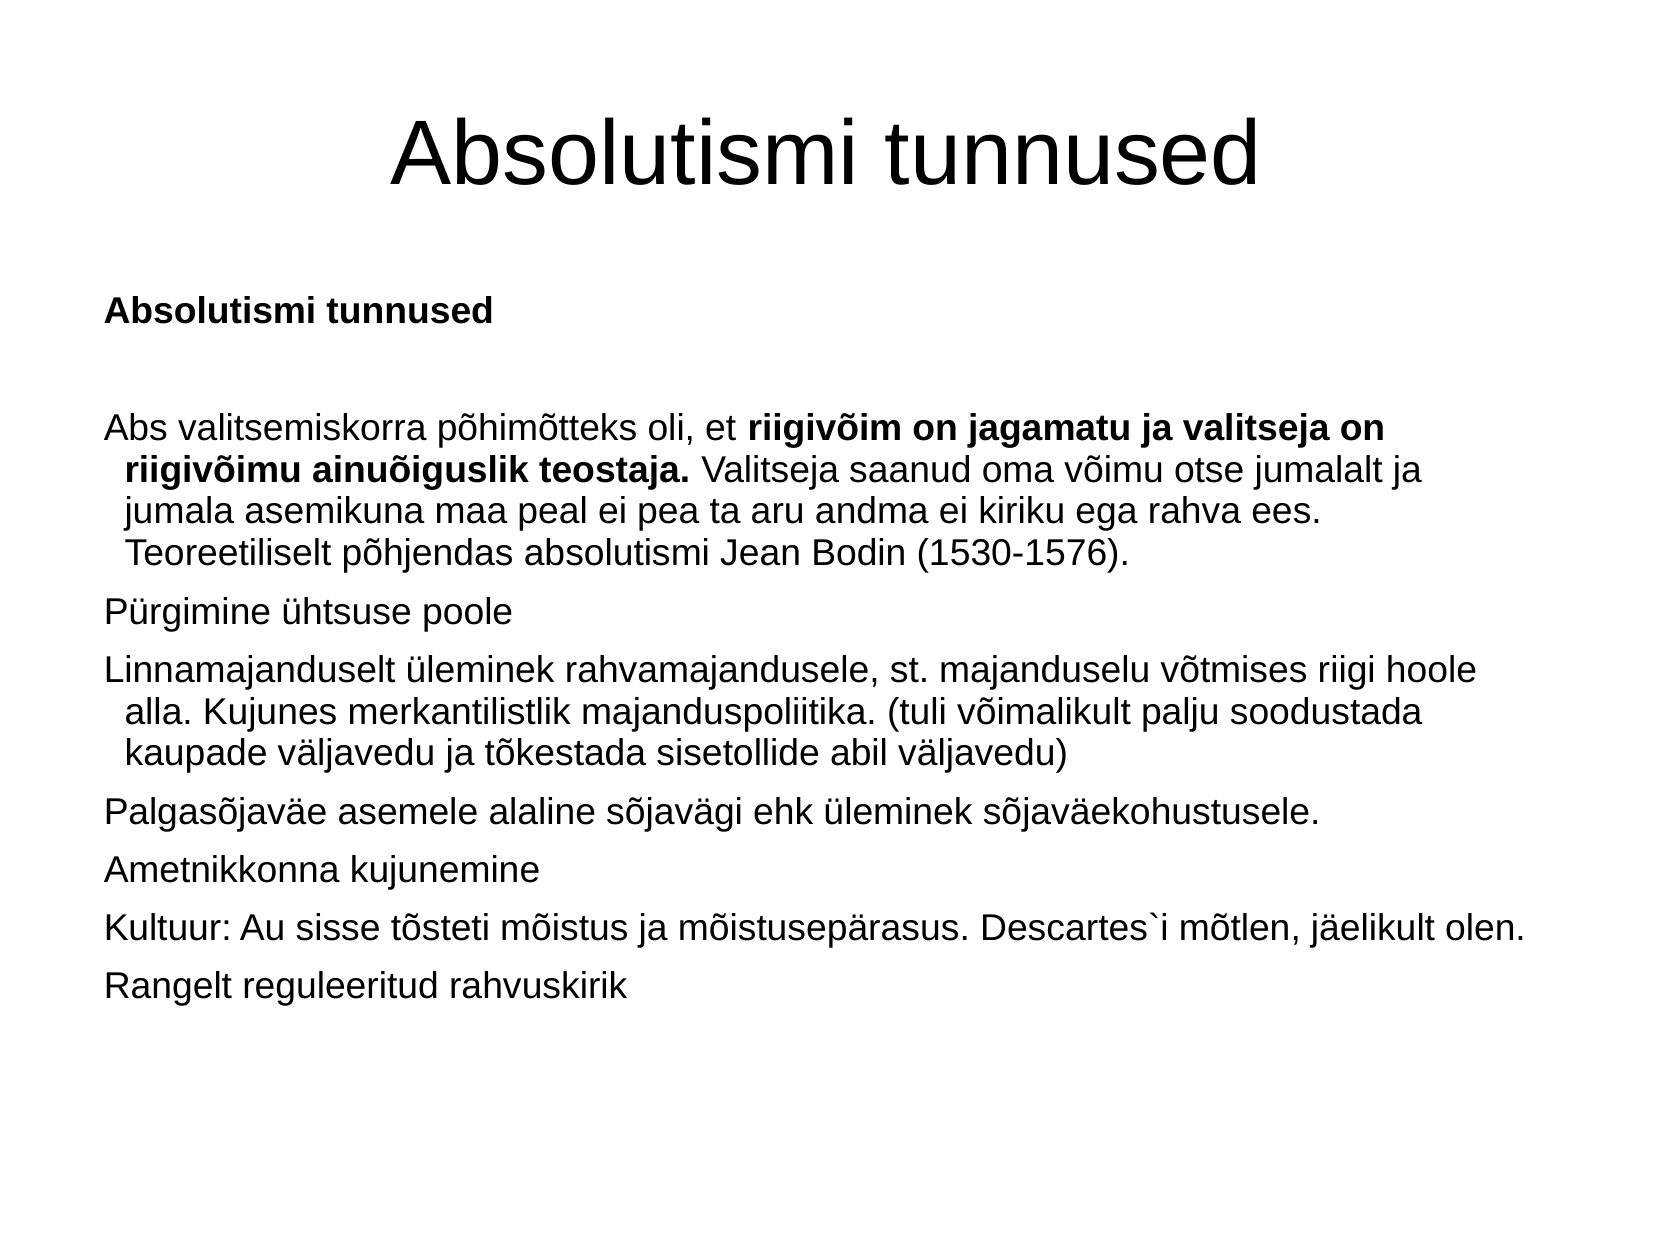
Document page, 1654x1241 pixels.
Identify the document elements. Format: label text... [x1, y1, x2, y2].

title Absolutismi tunnused [82, 49, 1571, 257]
list Absolutismi tunnused Abs valitsemiskorra põhimõtteks oli, et riigivõim on jagamatu ja valitseja on riigivõimu ainuõiguslik teostaja. Valitseja saanud oma võimu otse jumalalt ja jumala asemikuna maa peal ei pea ta aru andma ei kiriku ega rahva ees. Teoreetiliselt põhjendas absolutismi Jean Bodin (1530-1576). Pürgimine ühtsuse poole Linnamajanduselt üleminek rahvamajandusele, st. majanduselu võtmises riigi hoole alla. Kujunes merkantilistlik majanduspoliitika. (tuli võimalikult palju soodustada kaupade väljavedu ja tõkestada sisetollide abil väljavedu) Palgasõjaväe asemele alaline sõjavägi ehk üleminek sõjaväekohustusele. Ametnikkonna kujunemine Kultuur: Au sisse tõsteti mõistus ja mõistusepärasus. Descartes`i mõtlen, jäelikult olen. Rangelt reguleeritud rahvuskirik [82, 290, 1538, 1010]
